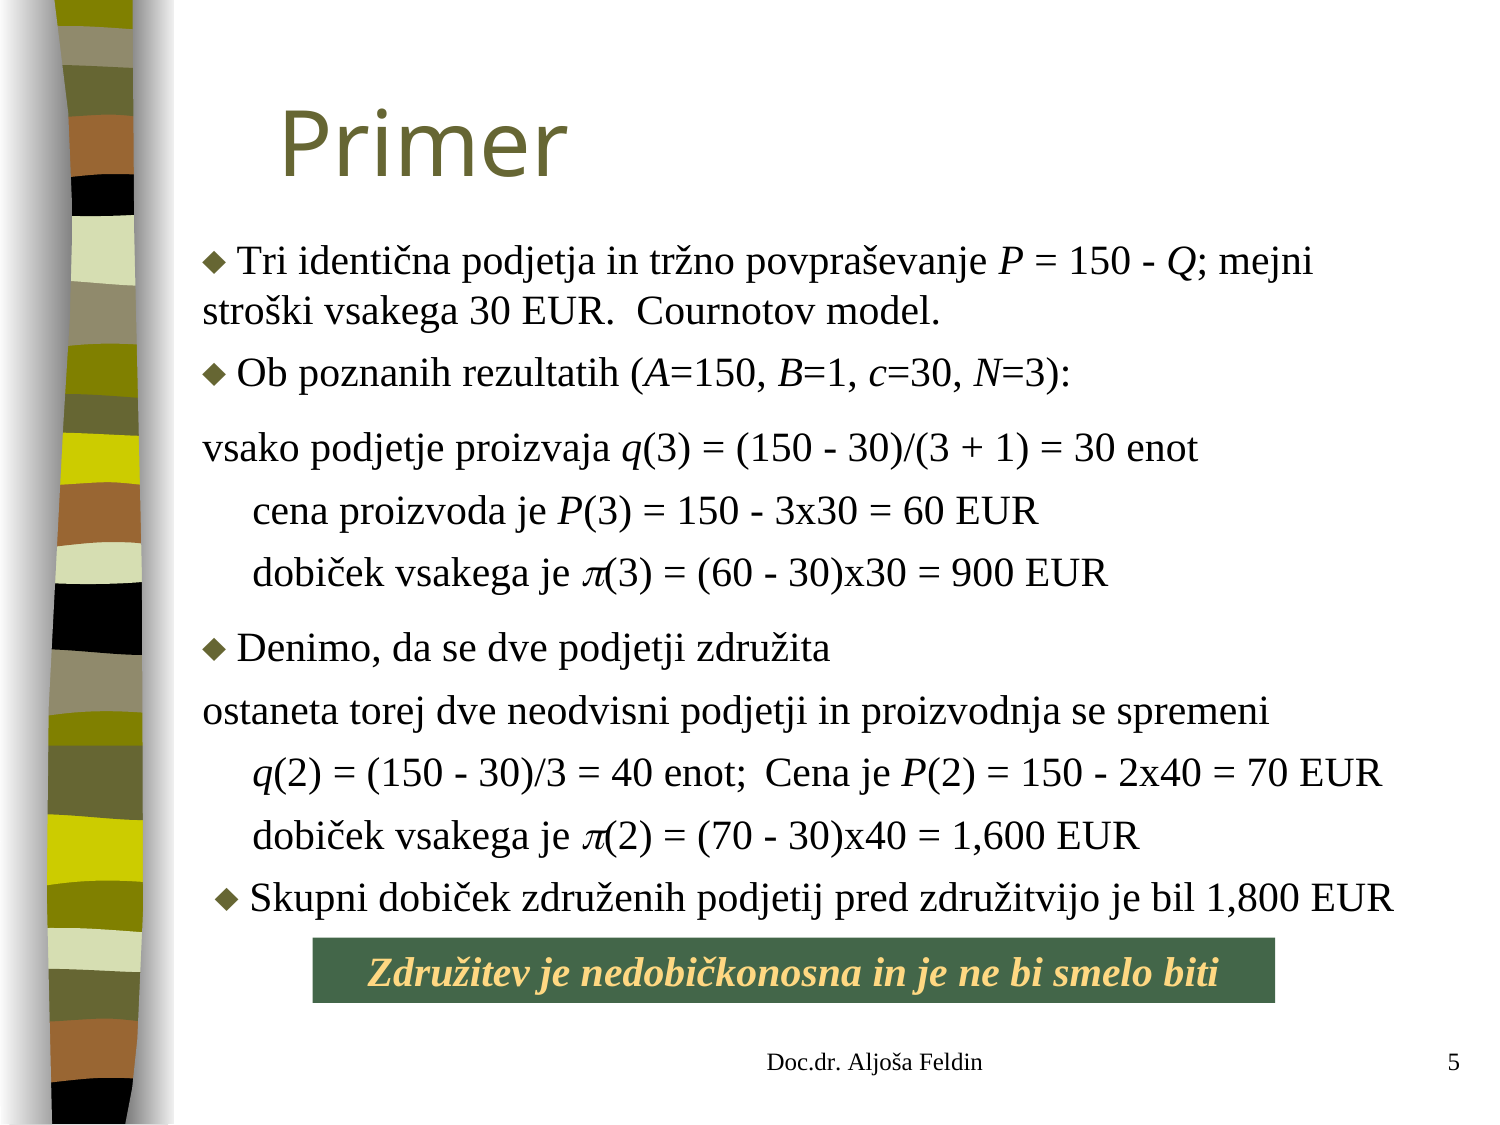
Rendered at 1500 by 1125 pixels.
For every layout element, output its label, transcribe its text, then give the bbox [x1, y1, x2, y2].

text_box dobiček vsakega je (2) = (70 - 30)x40 = 1,600 EUR [237, 800, 1426, 862]
text_box  Tri identična podjetja in tržno povpraševanje P = 150 - Q; mejni stroški vsakega 30 EUR. Cournotov model. [187, 224, 1451, 341]
text_box <number> [1162, 1037, 1476, 1101]
text_box  Denimo, da se dve podjetji združita [187, 612, 1463, 675]
text_box  Skupni dobiček združenih podjetij pred združitvijo je bil 1,800 EUR [200, 862, 1451, 928]
text_box cena proizvoda je P(3) = 150 - 3x30 = 60 EUR [237, 474, 1413, 537]
text_box  Ob poznanih rezultatih (A=150, B=1, c=30, N=3): [187, 337, 1426, 403]
text_box vsako podjetje proizvaja q(3) = (150 - 30)/(3 + 1) = 30 enot [187, 412, 1463, 478]
text_box Cena je P(2) = 150 - 2x40 = 70 EUR [750, 737, 1500, 803]
text_box Primer [262, 24, 1476, 203]
text_box Združitev je nedobičkonosna in je ne bi smelo biti [312, 937, 1276, 1003]
text_box Doc.dr. Aljoša Feldin [637, 1037, 1113, 1101]
text_box q(2) = (150 - 30)/3 = 40 enot; [237, 737, 750, 800]
text_box dobiček vsakega je (3) = (60 - 30)x30 = 900 EUR [237, 537, 1463, 604]
text_box ostaneta torej dve neodvisni podjetji in proizvodnja se spremeni [187, 675, 1500, 741]
